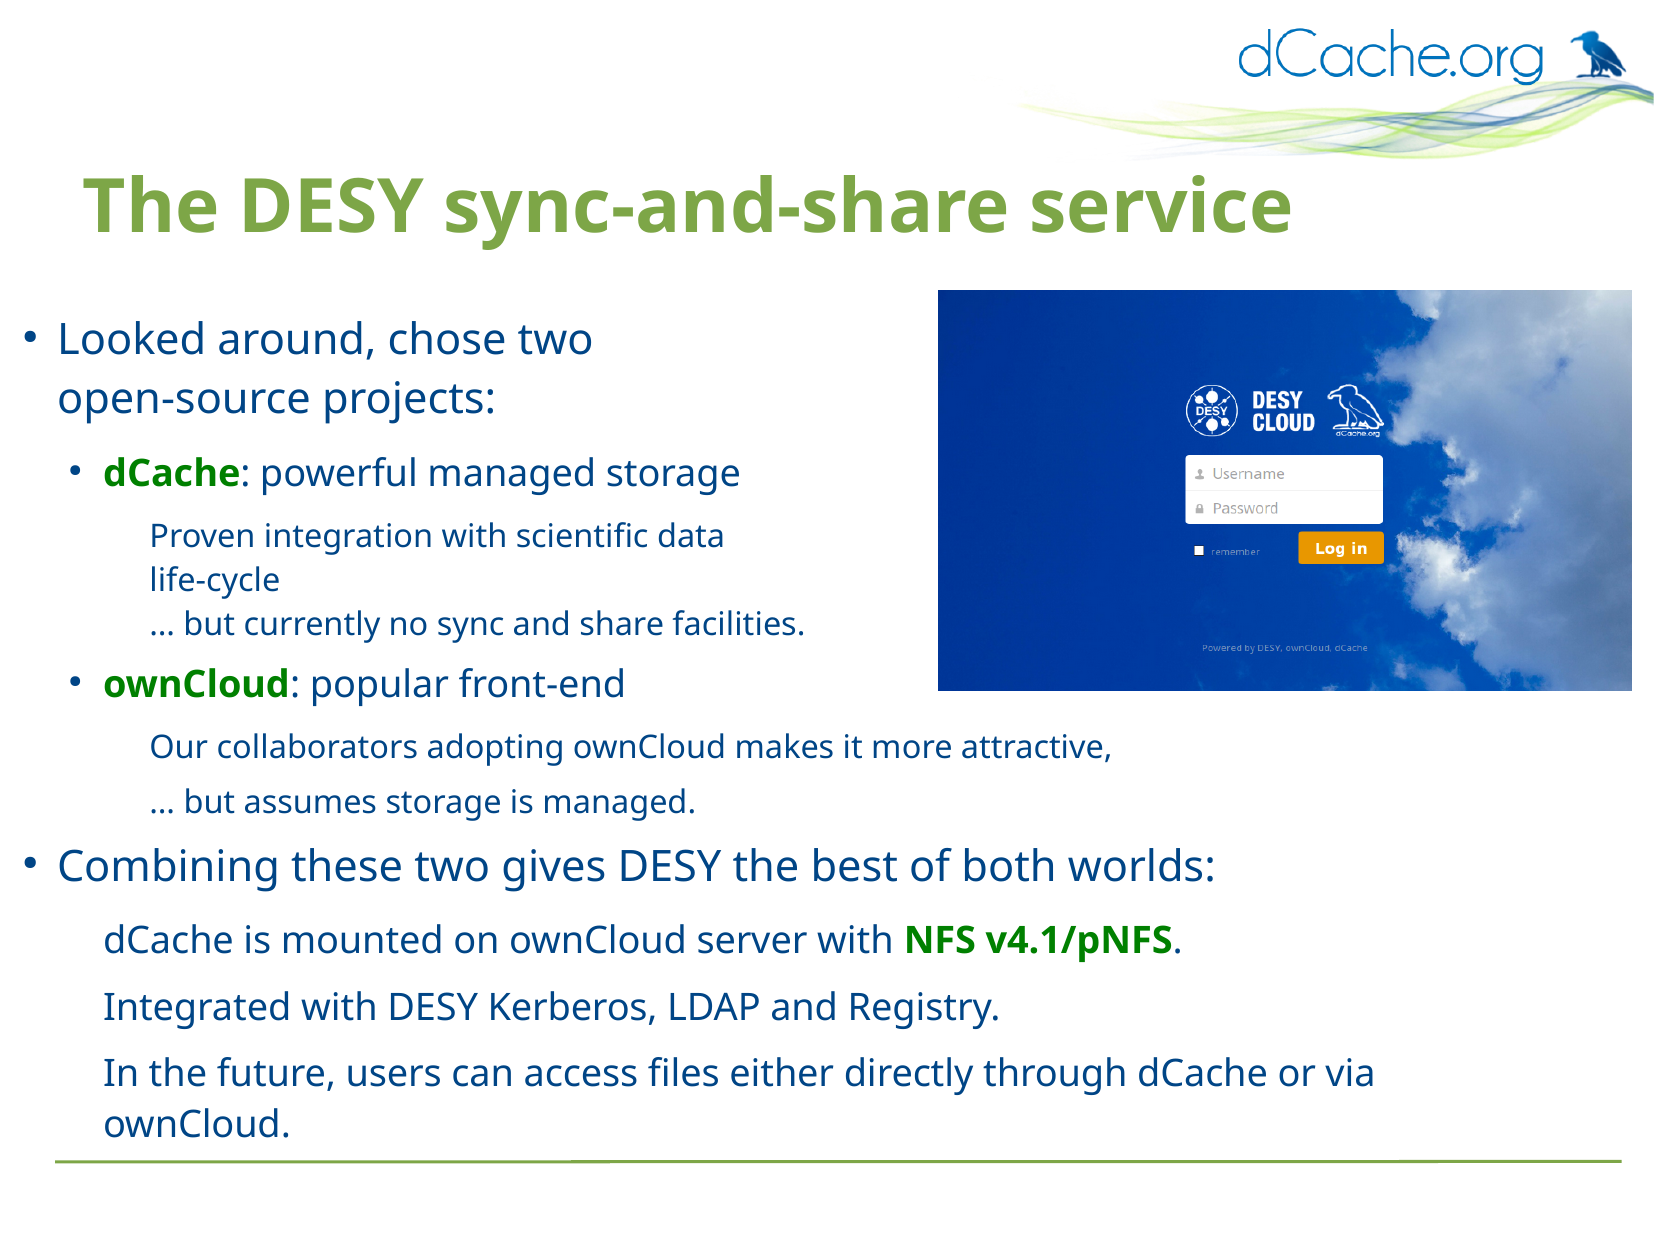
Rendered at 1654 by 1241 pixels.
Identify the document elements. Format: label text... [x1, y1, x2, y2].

title The DESY sync-and-share service [82, 155, 1605, 252]
picture [956, 16, 1654, 169]
picture [938, 290, 1632, 691]
list Looked around, chose two open-source projects: dCache: powerful managed storage Proven integration with scientific data life-cycle … but currently no sync and share facilities. ownCloud: popular front-end Our collaborators adopting ownCloud makes it more attractive, … but assumes storage is managed. Combining these two gives DESY the best of both worlds: dCache is mounted on ownCloud server with NFS v4.1/pNFS. Integrated with DESY Kerberos, LDAP and Registry. In the future, users can access files either directly through dCache or via ownCloud. [11, 308, 1548, 1154]
